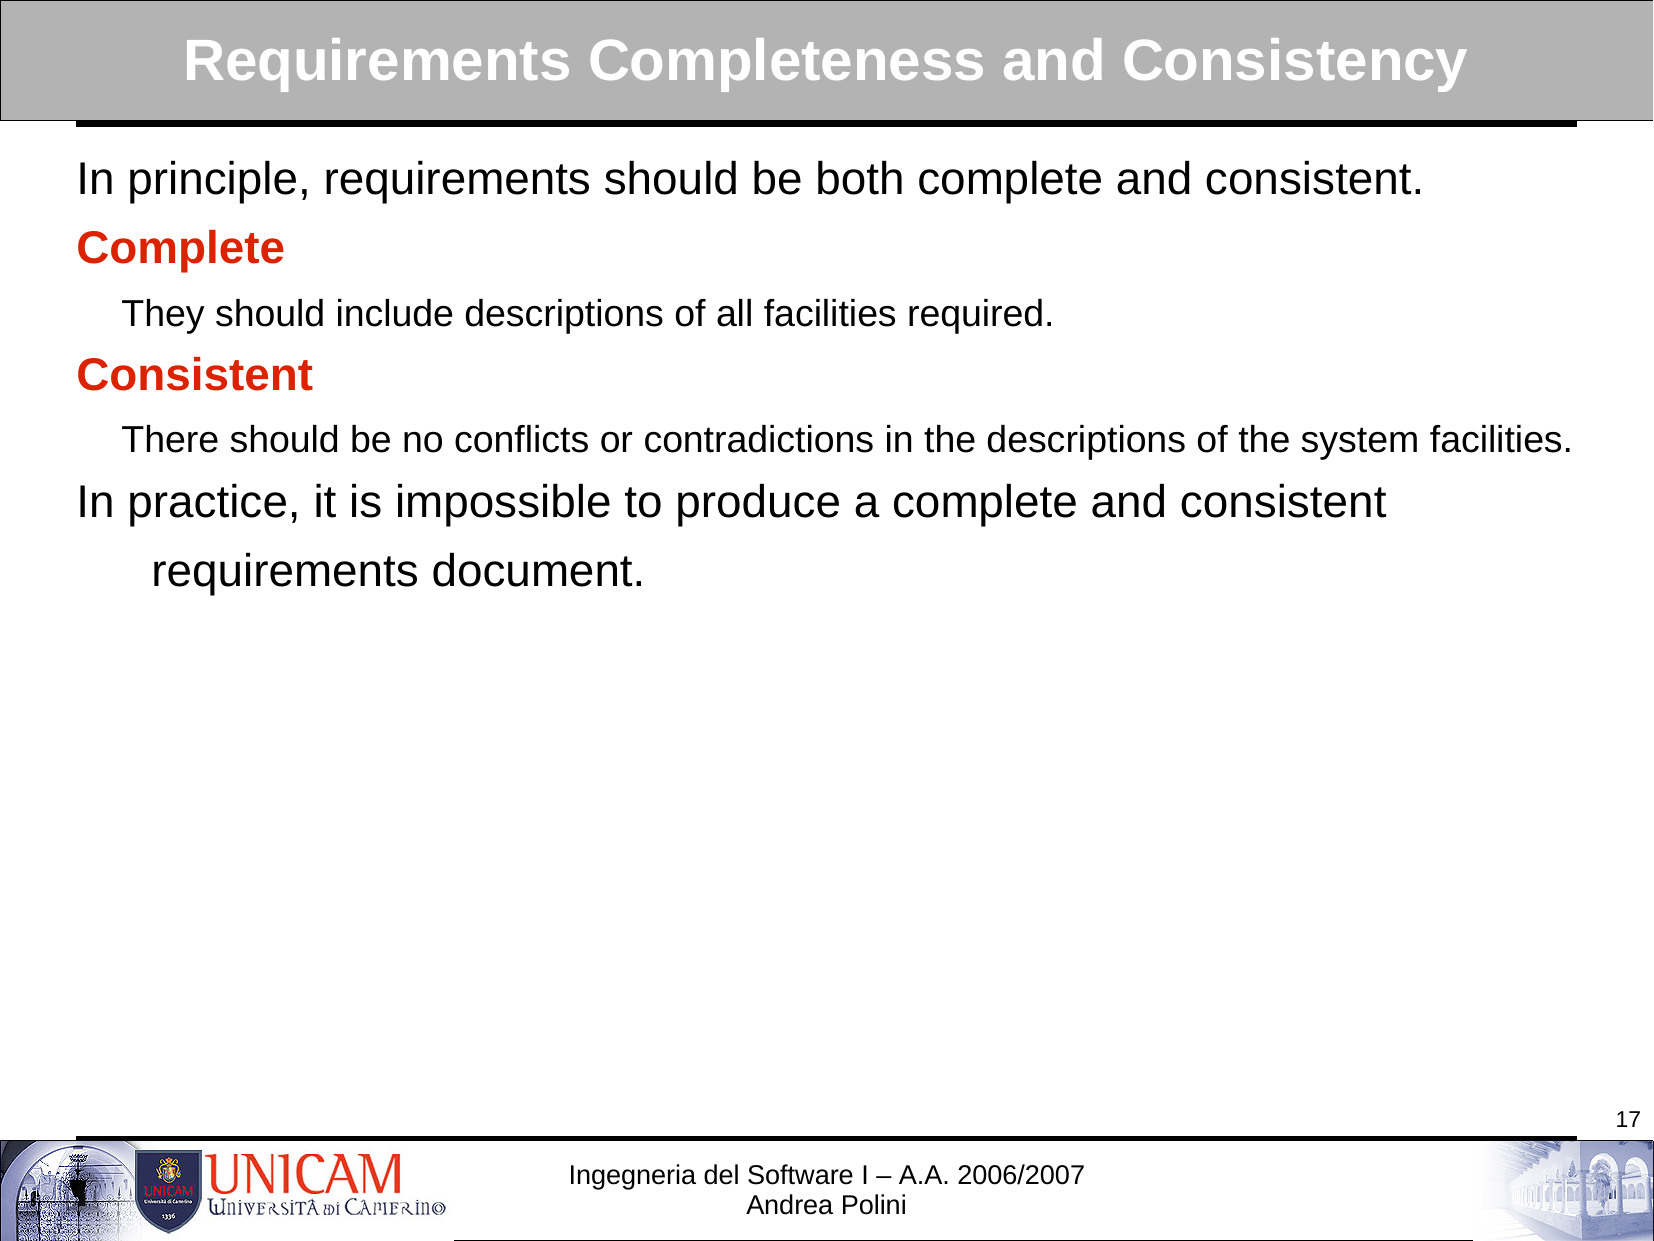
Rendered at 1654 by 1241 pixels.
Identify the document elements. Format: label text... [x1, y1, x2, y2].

picture [0, 1141, 454, 1241]
title Requirements Completeness and Consistency [0, 0, 1653, 121]
picture [1473, 1141, 1654, 1241]
list In principle, requirements should be both complete and consistent. Complete They should include descriptions of all facilities required. Consistent There should be no conflicts or contradictions in the descriptions of the system facilities. In practice, it is impossible to produce a complete and consistent requirements document. [76, 152, 1577, 800]
